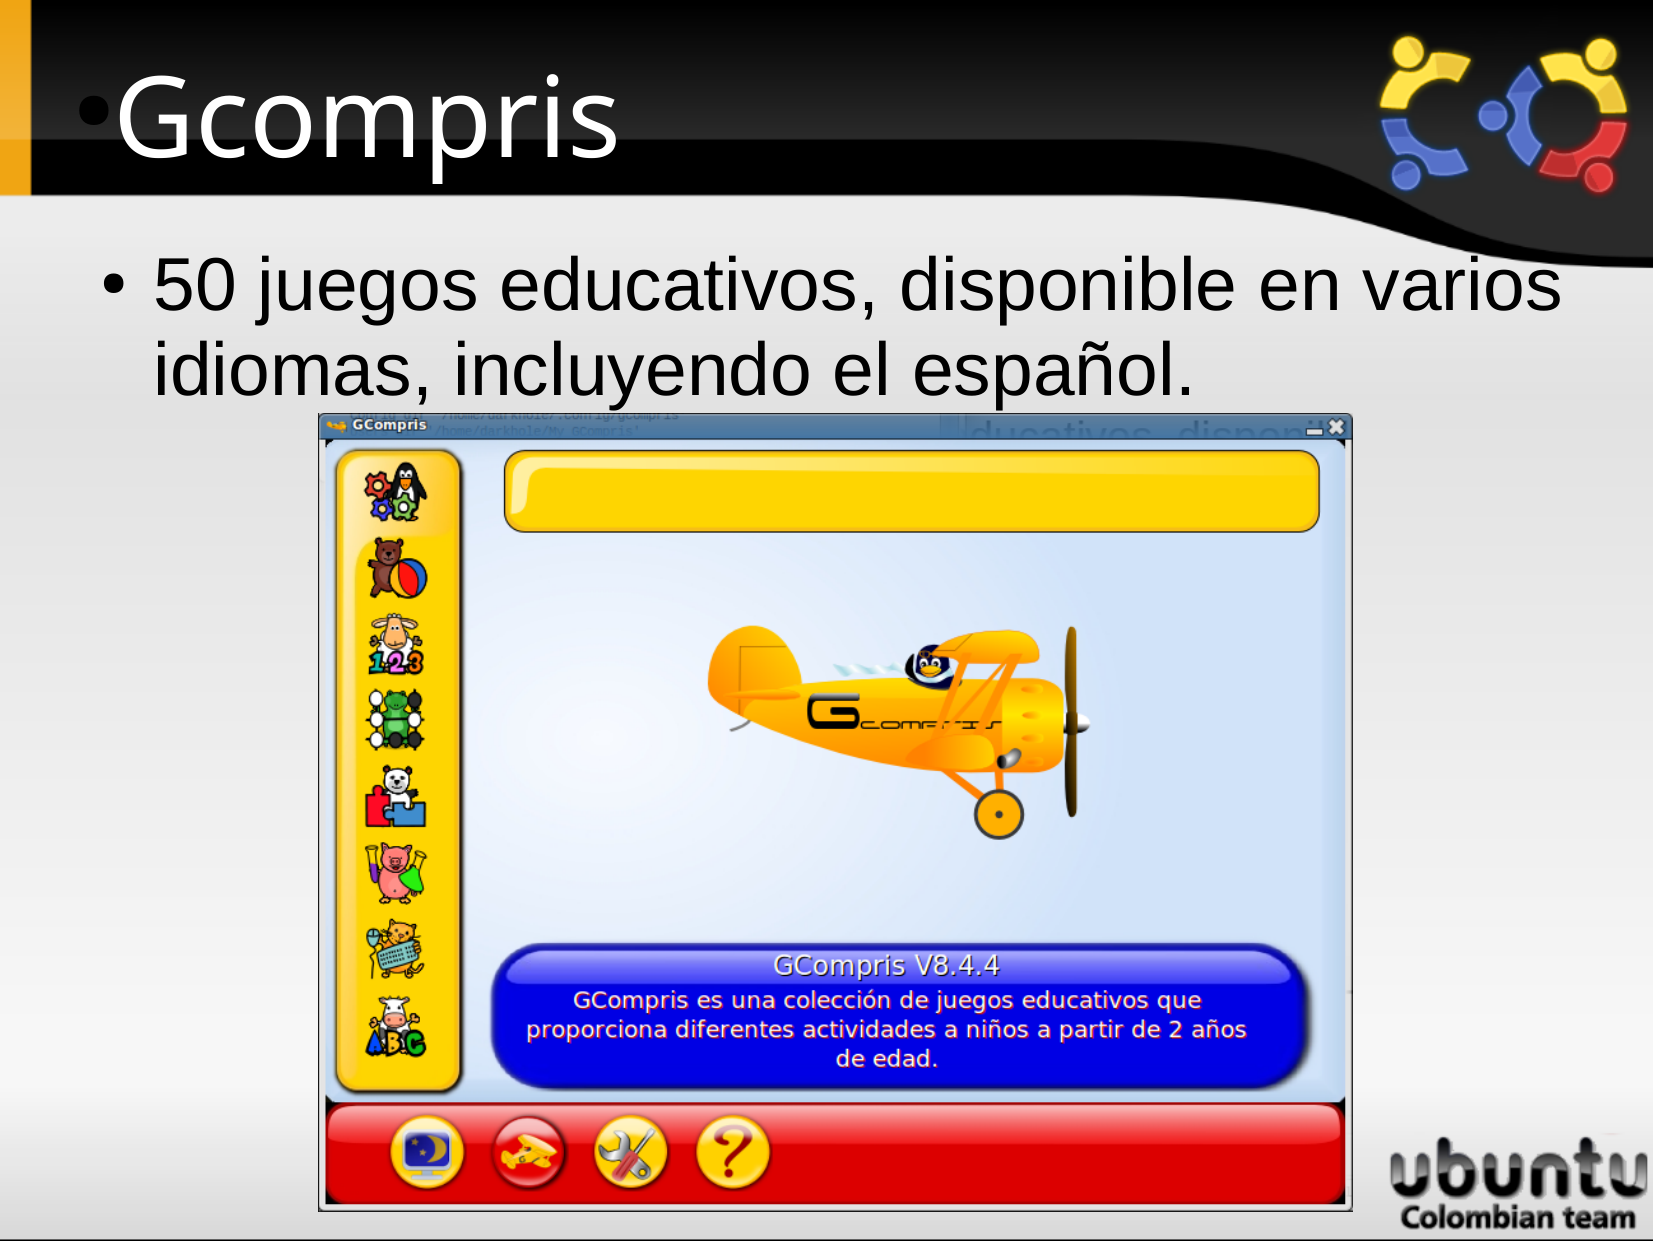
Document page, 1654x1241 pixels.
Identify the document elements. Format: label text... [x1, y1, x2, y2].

text_box Gcompris [59, 29, 1447, 178]
picture [0, 0, 1653, 1241]
list 50 juegos educativos, disponible en varios idiomas, incluyendo el español. [82, 242, 1571, 1062]
